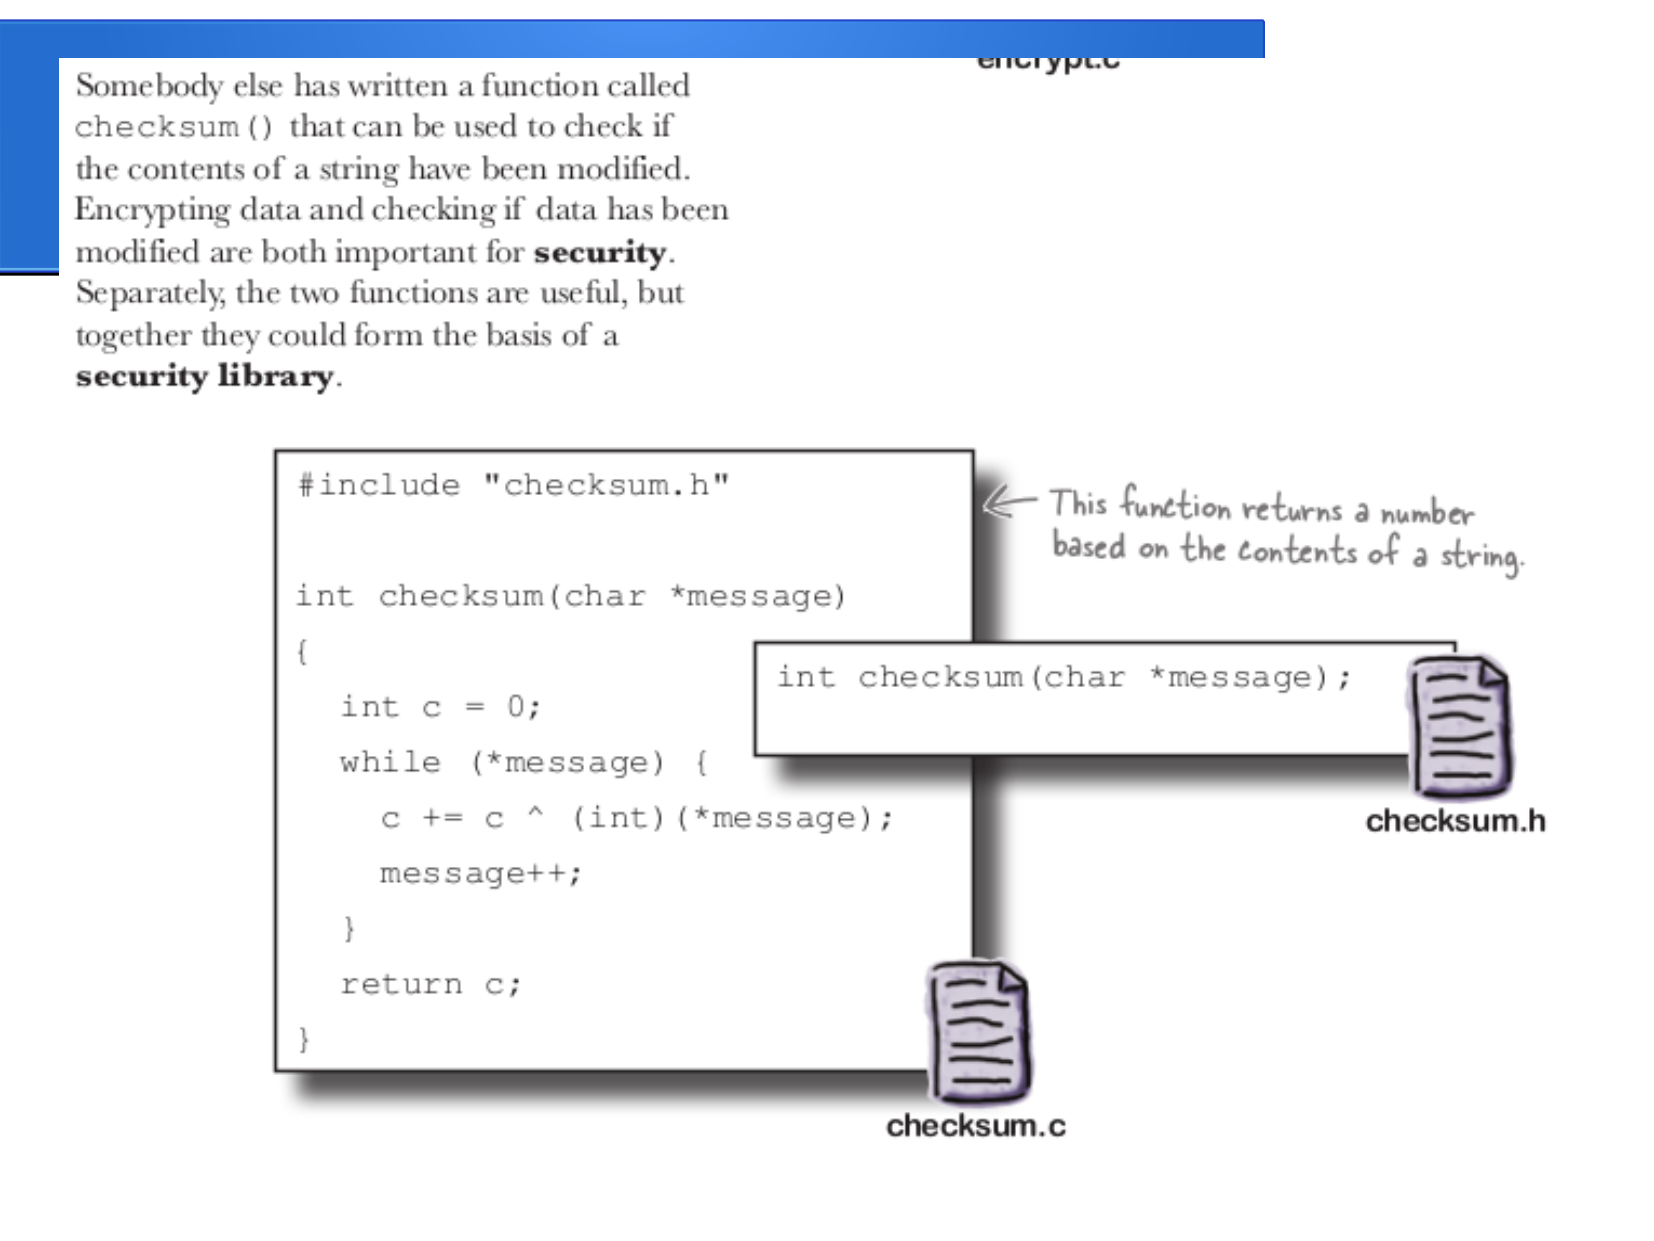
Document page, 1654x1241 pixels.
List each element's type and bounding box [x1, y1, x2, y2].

picture [59, 58, 1595, 1158]
